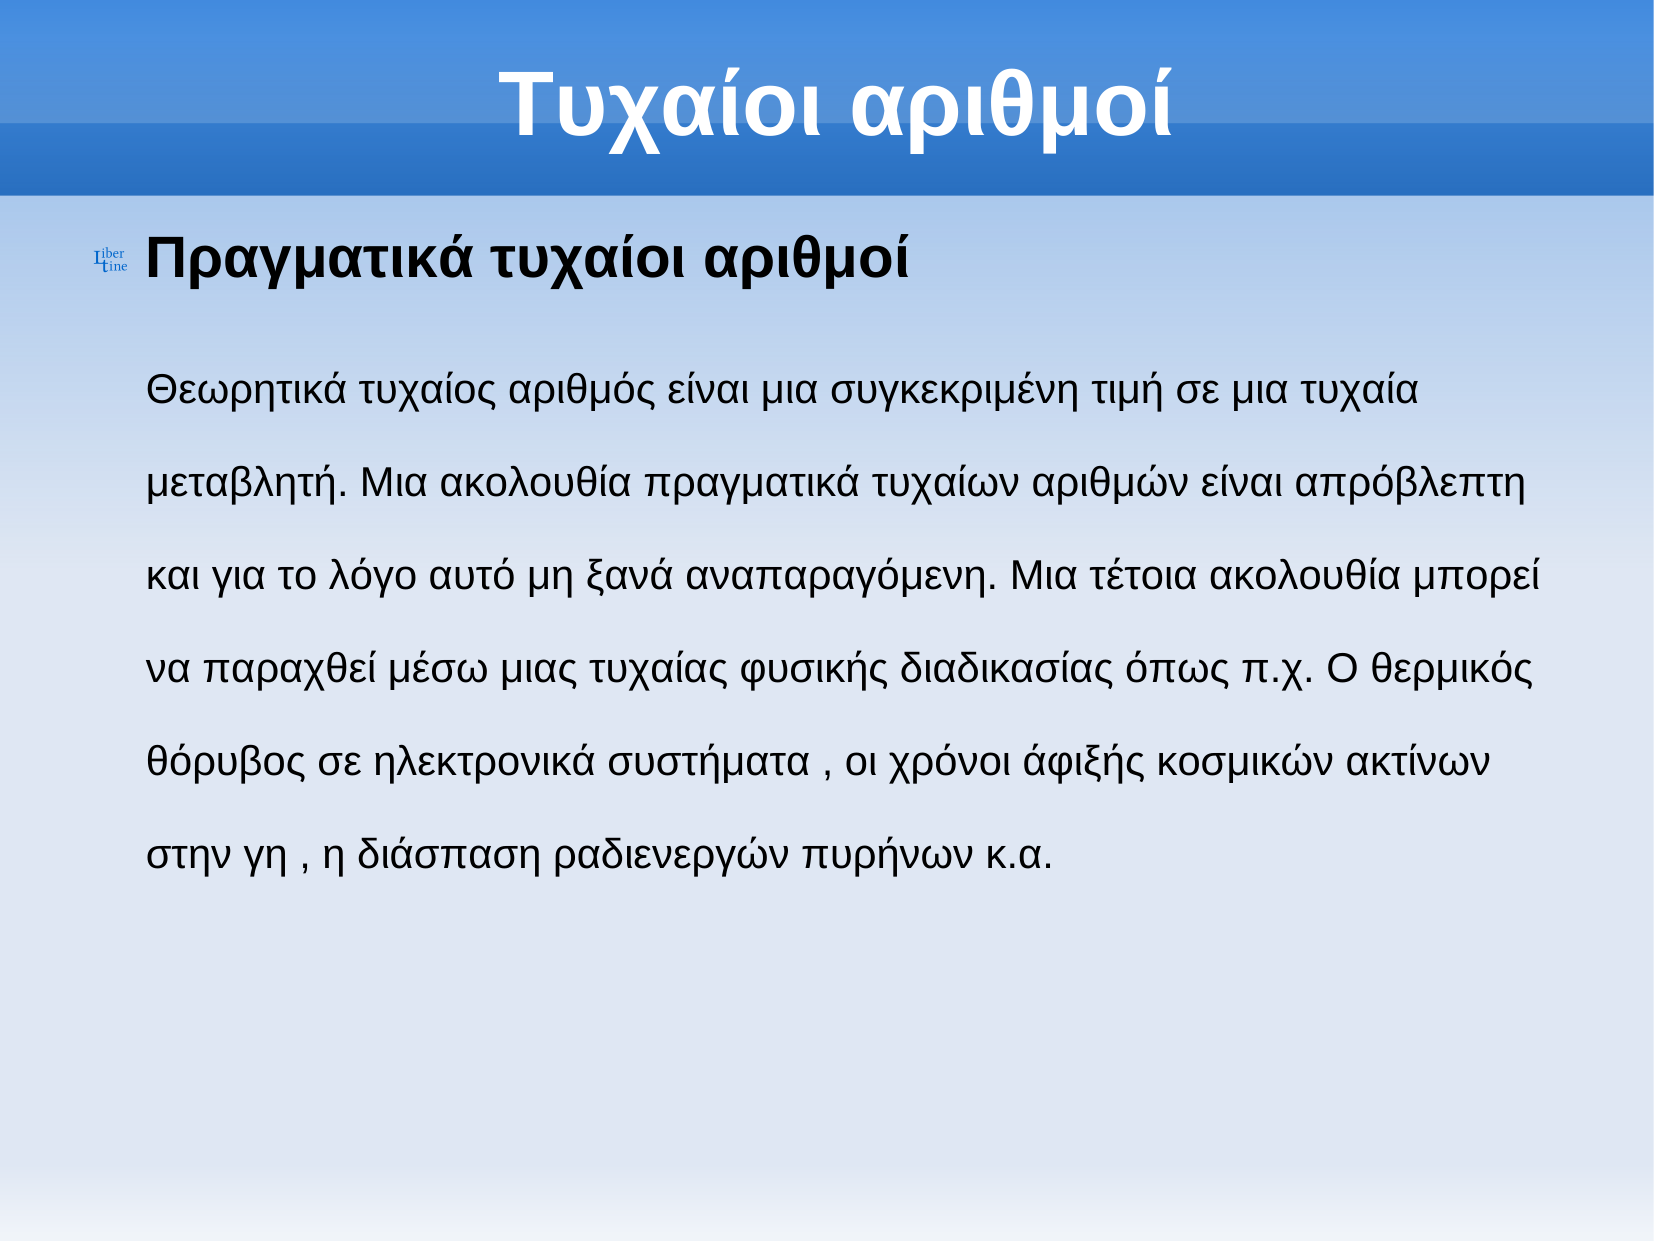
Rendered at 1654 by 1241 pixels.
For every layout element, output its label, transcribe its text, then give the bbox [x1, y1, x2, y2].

picture [0, 0, 1654, 1241]
list Πραγματικά τυχαίοι αριθμοί Θεωρητικά τυχαίος αριθμός είναι μια συγκεκριμένη τιμή σε μια τυχαία μεταβλητή. Μια ακολουθία πραγματικά τυχαίων αριθμών είναι απρόβλεπτη και για το λόγο αυτό μη ξανά αναπαραγόμενη. Μια τέτοια ακολουθία μπορεί να παραχθεί μέσω μιας τυχαίας φυσικής διαδικασίας όπως π.χ. Ο θερμικός θόρυβος σε ηλεκτρονικά συστήματα , οι χρόνοι άφιξής κοσμικών ακτίνων στην γη , η διάσπαση ραδιενεργών πυρήνων κ.α. [75, 225, 1564, 1201]
title Τυχαίοι αριθμοί [76, 7, 1565, 200]
